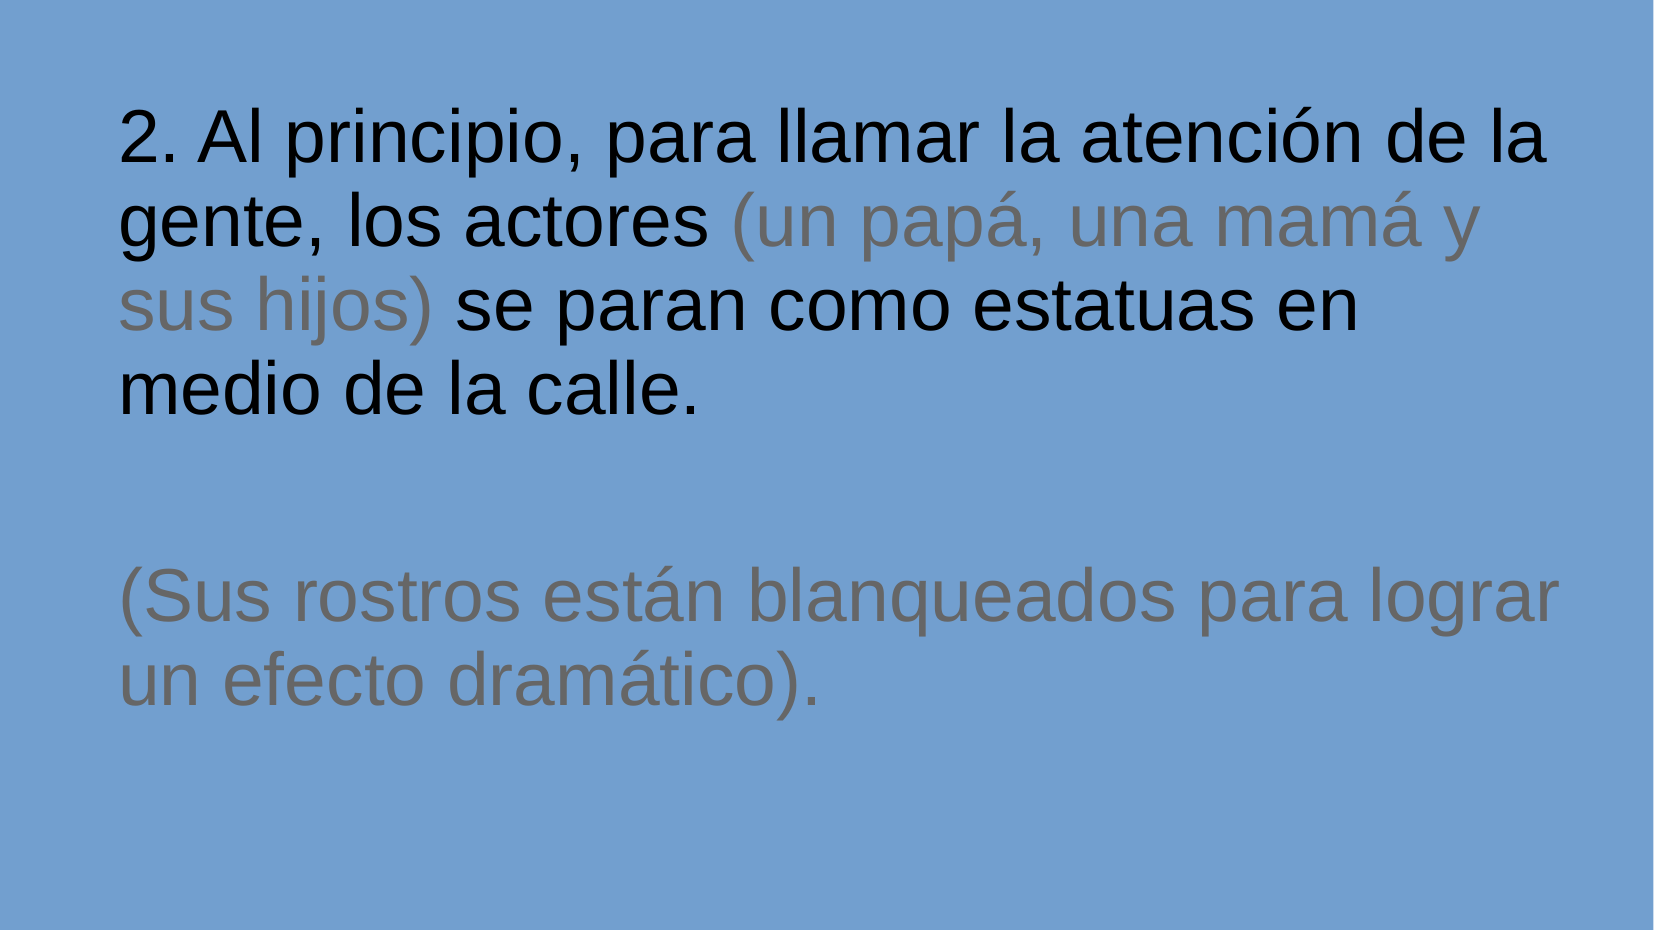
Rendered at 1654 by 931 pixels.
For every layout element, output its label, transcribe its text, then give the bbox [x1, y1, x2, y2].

list 2. Al principio, para llamar la atención de la gente, los actores (un papá, una mamá y sus hijos) se paran como estatuas en medio de la calle. (Sus rostros están blanqueados para lograr un efecto dramático). [118, 94, 1571, 886]
